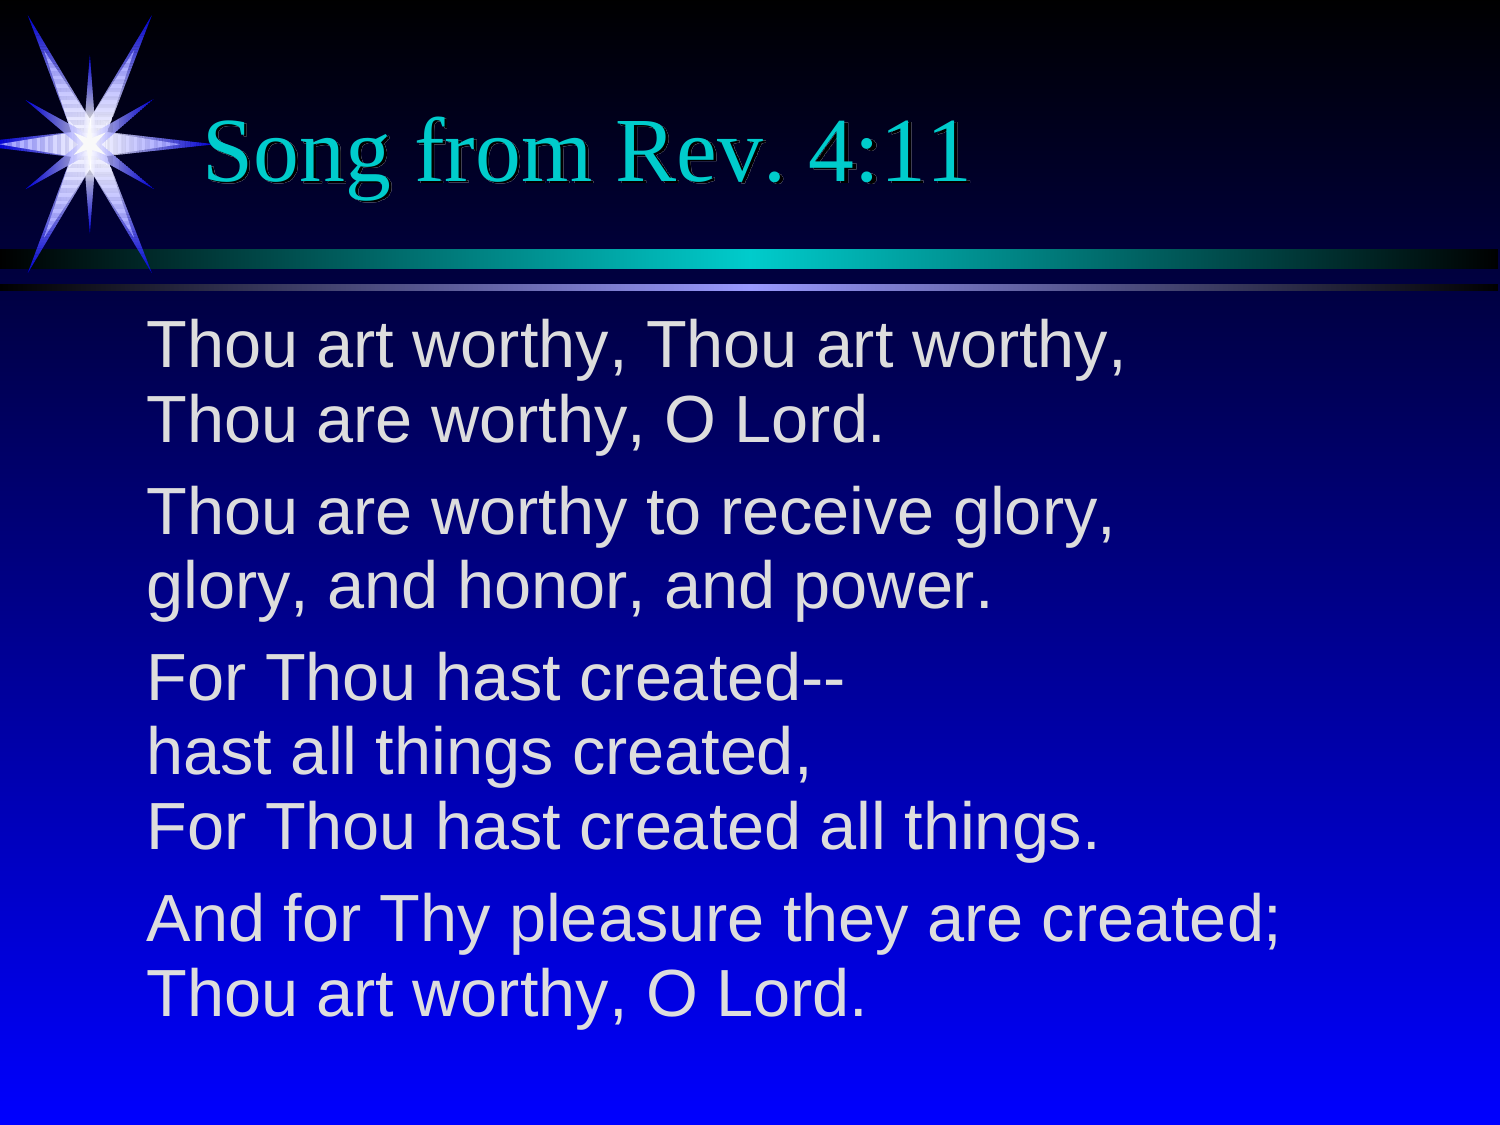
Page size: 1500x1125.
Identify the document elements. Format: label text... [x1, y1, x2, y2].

text_box Thou art worthy, Thou art worthy, Thou are worthy, O Lord. Thou are worthy to receive glory, glory, and honor, and power. For Thou hast created-- hast all things created, For Thou hast created all things. And for Thy pleasure they are created; Thou art worthy, O Lord. [131, 299, 1369, 1038]
title Song from Rev. 4:11 [187, 56, 1463, 244]
